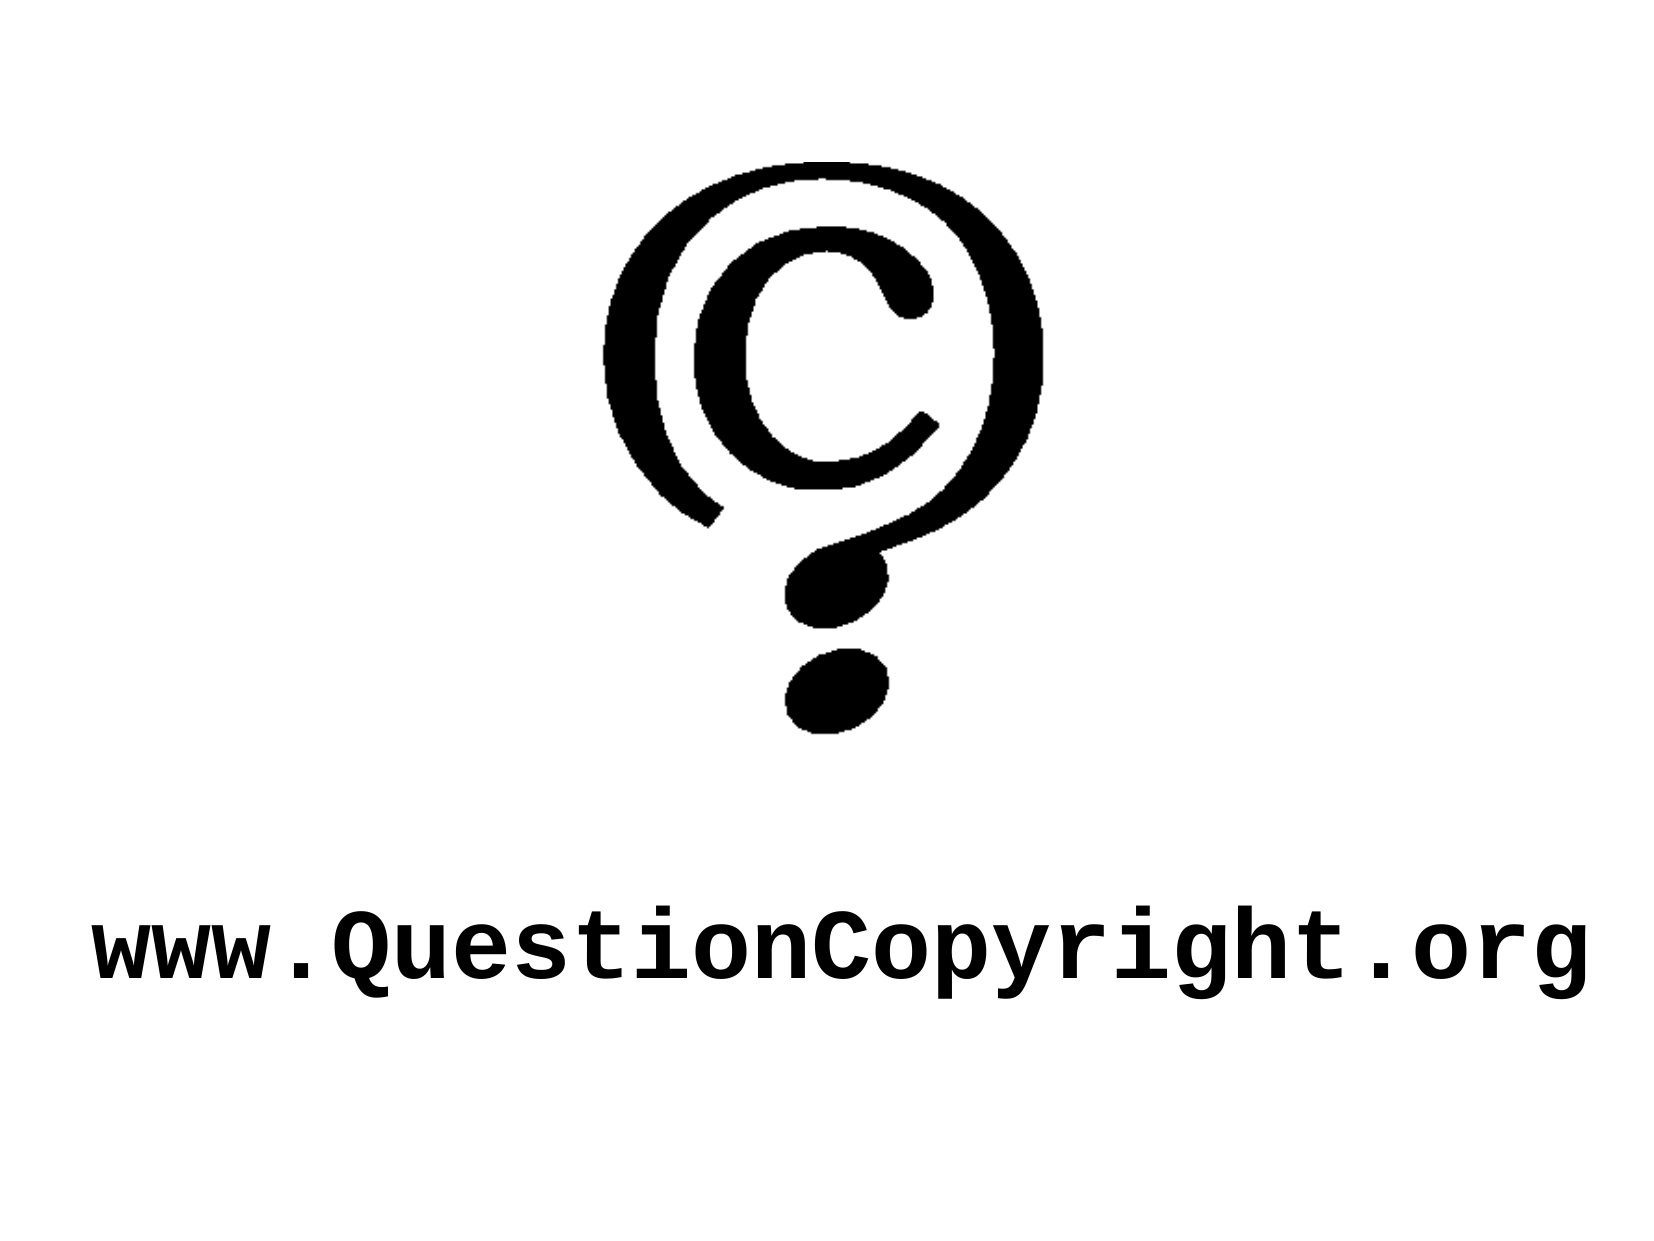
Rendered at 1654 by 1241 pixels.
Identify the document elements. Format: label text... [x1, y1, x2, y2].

text_box www.QuestionCopyright.org [76, 888, 1607, 1034]
picture [598, 162, 1049, 738]
